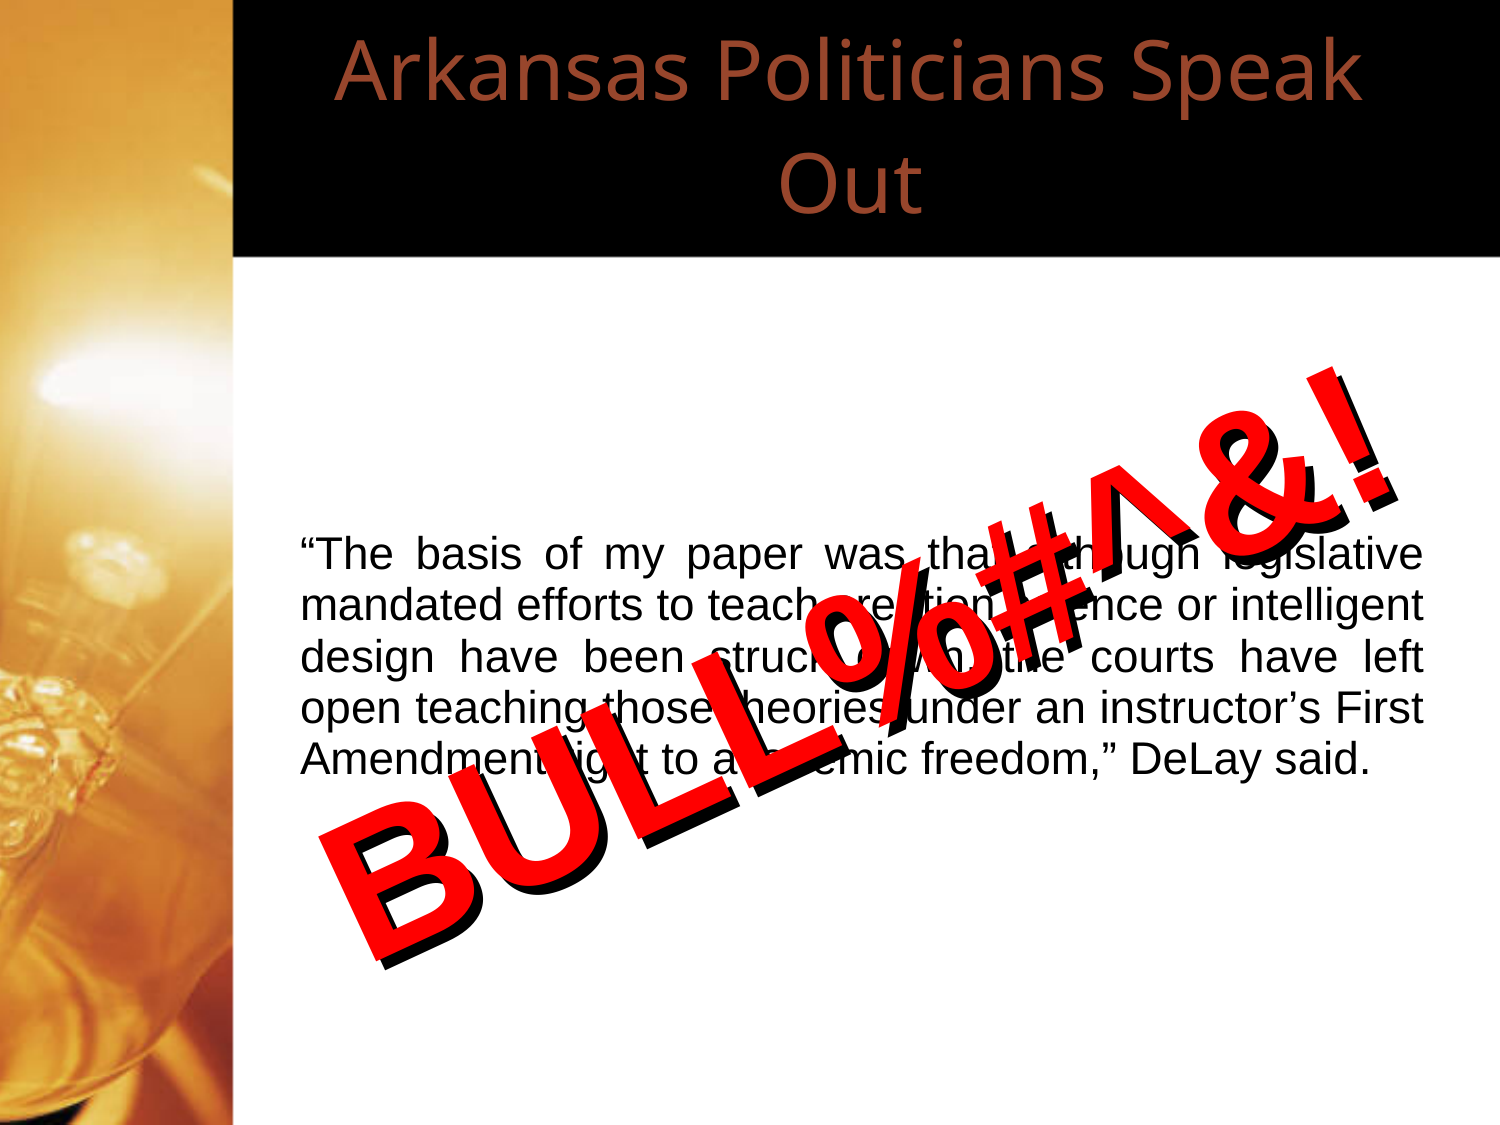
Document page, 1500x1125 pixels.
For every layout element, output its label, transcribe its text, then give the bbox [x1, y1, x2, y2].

text_box BULL%#^&! [262, 299, 1462, 1046]
title Arkansas Politicians Speak Out [287, 7, 1413, 243]
subtitle “The basis of my paper was that although legislative mandated efforts to teach creation science or intelligent design have been struck down, the courts have left open teaching those theories under an instructor’s First Amendment right to academic freedom,” DeLay said. [927, 555, 1426, 788]
subtitle “The basis of my paper was that although legislative mandated efforts to teach creation science or intelligent design have been struck down, the courts have left open teaching those theories under an instructor’s First Amendment right to academic freedom,” DeLay said. [300, 525, 865, 788]
picture [0, 0, 1500, 1125]
